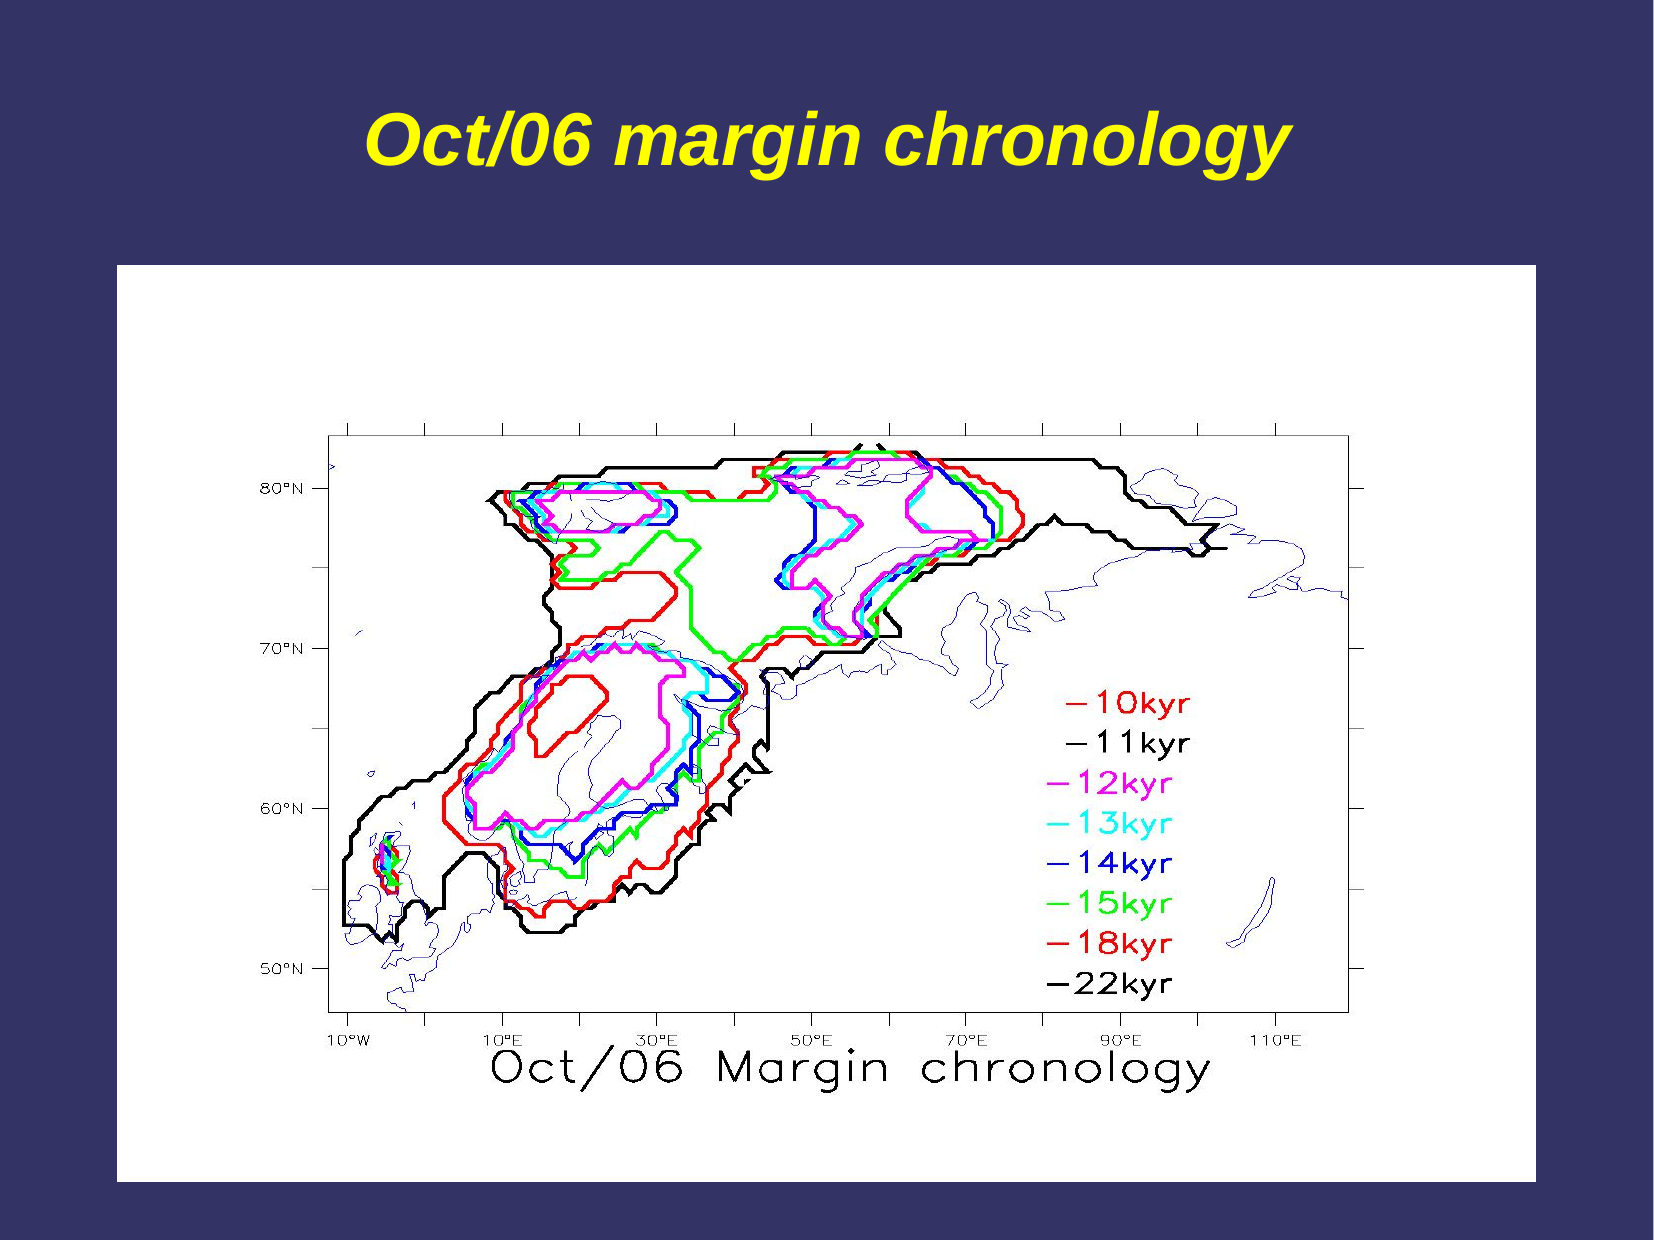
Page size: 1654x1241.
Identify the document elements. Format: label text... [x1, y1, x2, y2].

picture [117, 265, 1536, 1182]
title Oct/06 margin chronology [121, 59, 1534, 207]
